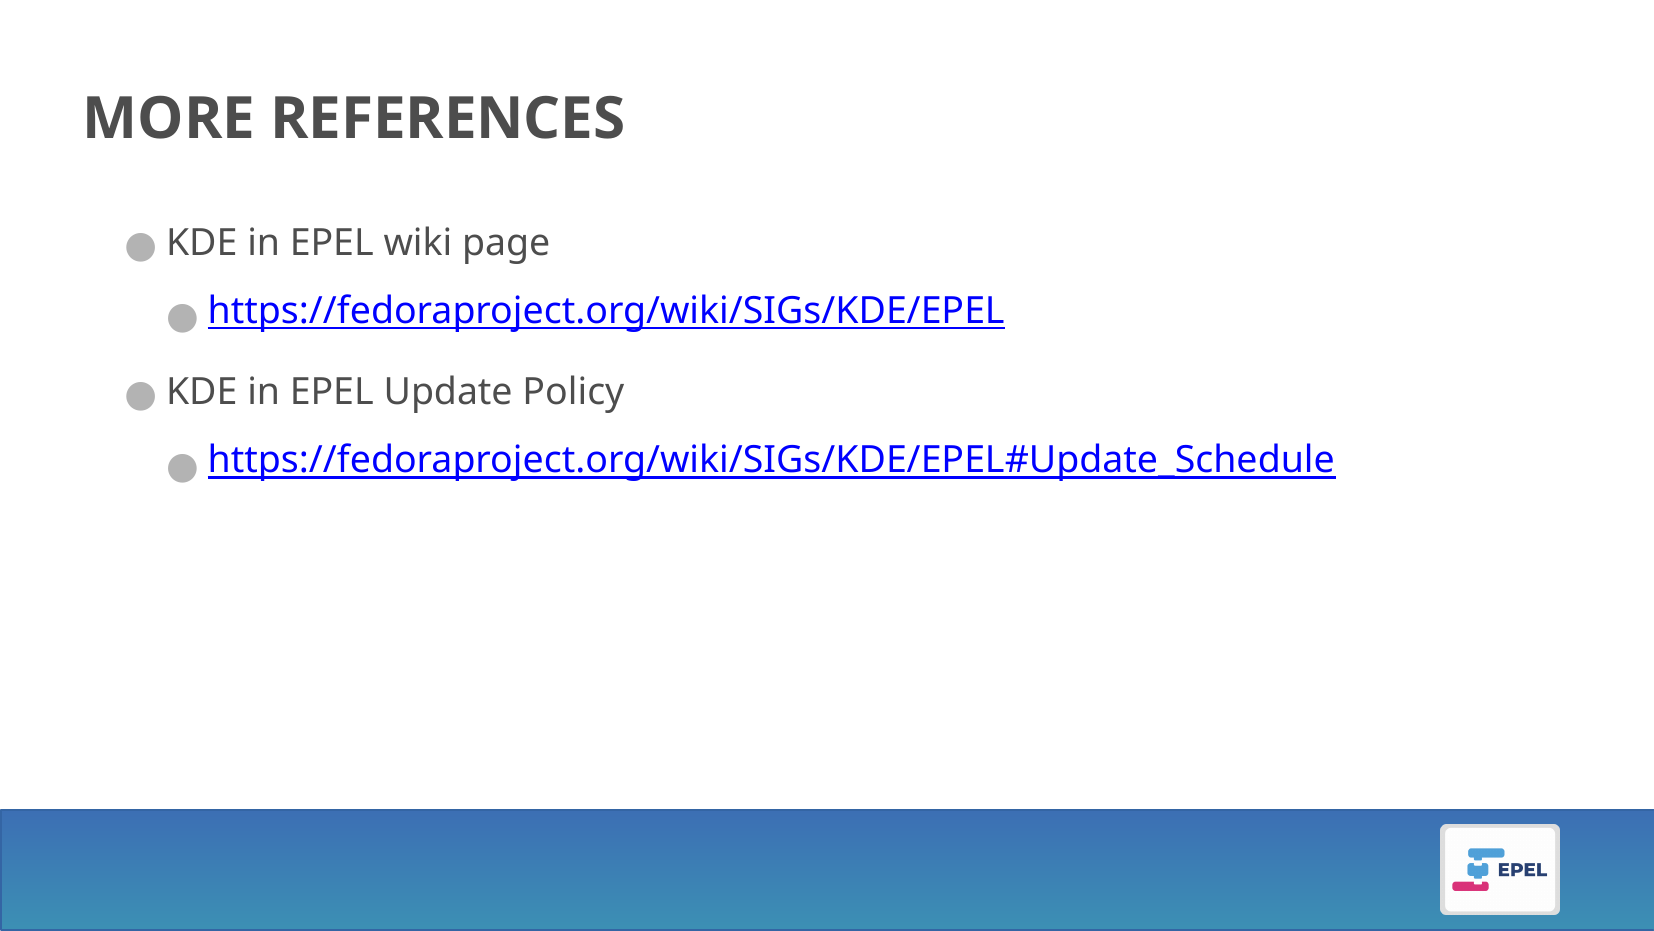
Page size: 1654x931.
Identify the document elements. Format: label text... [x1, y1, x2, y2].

text_box KDE in EPEL wiki page https://fedoraproject.org/wiki/SIGs/KDE/EPEL KDE in EPEL Update Policy https://fedoraproject.org/wiki/SIGs/KDE/EPEL#Update_Schedule [82, 217, 1530, 751]
text_box MORE REFERENCES [82, 37, 1571, 193]
picture [1440, 824, 1560, 915]
